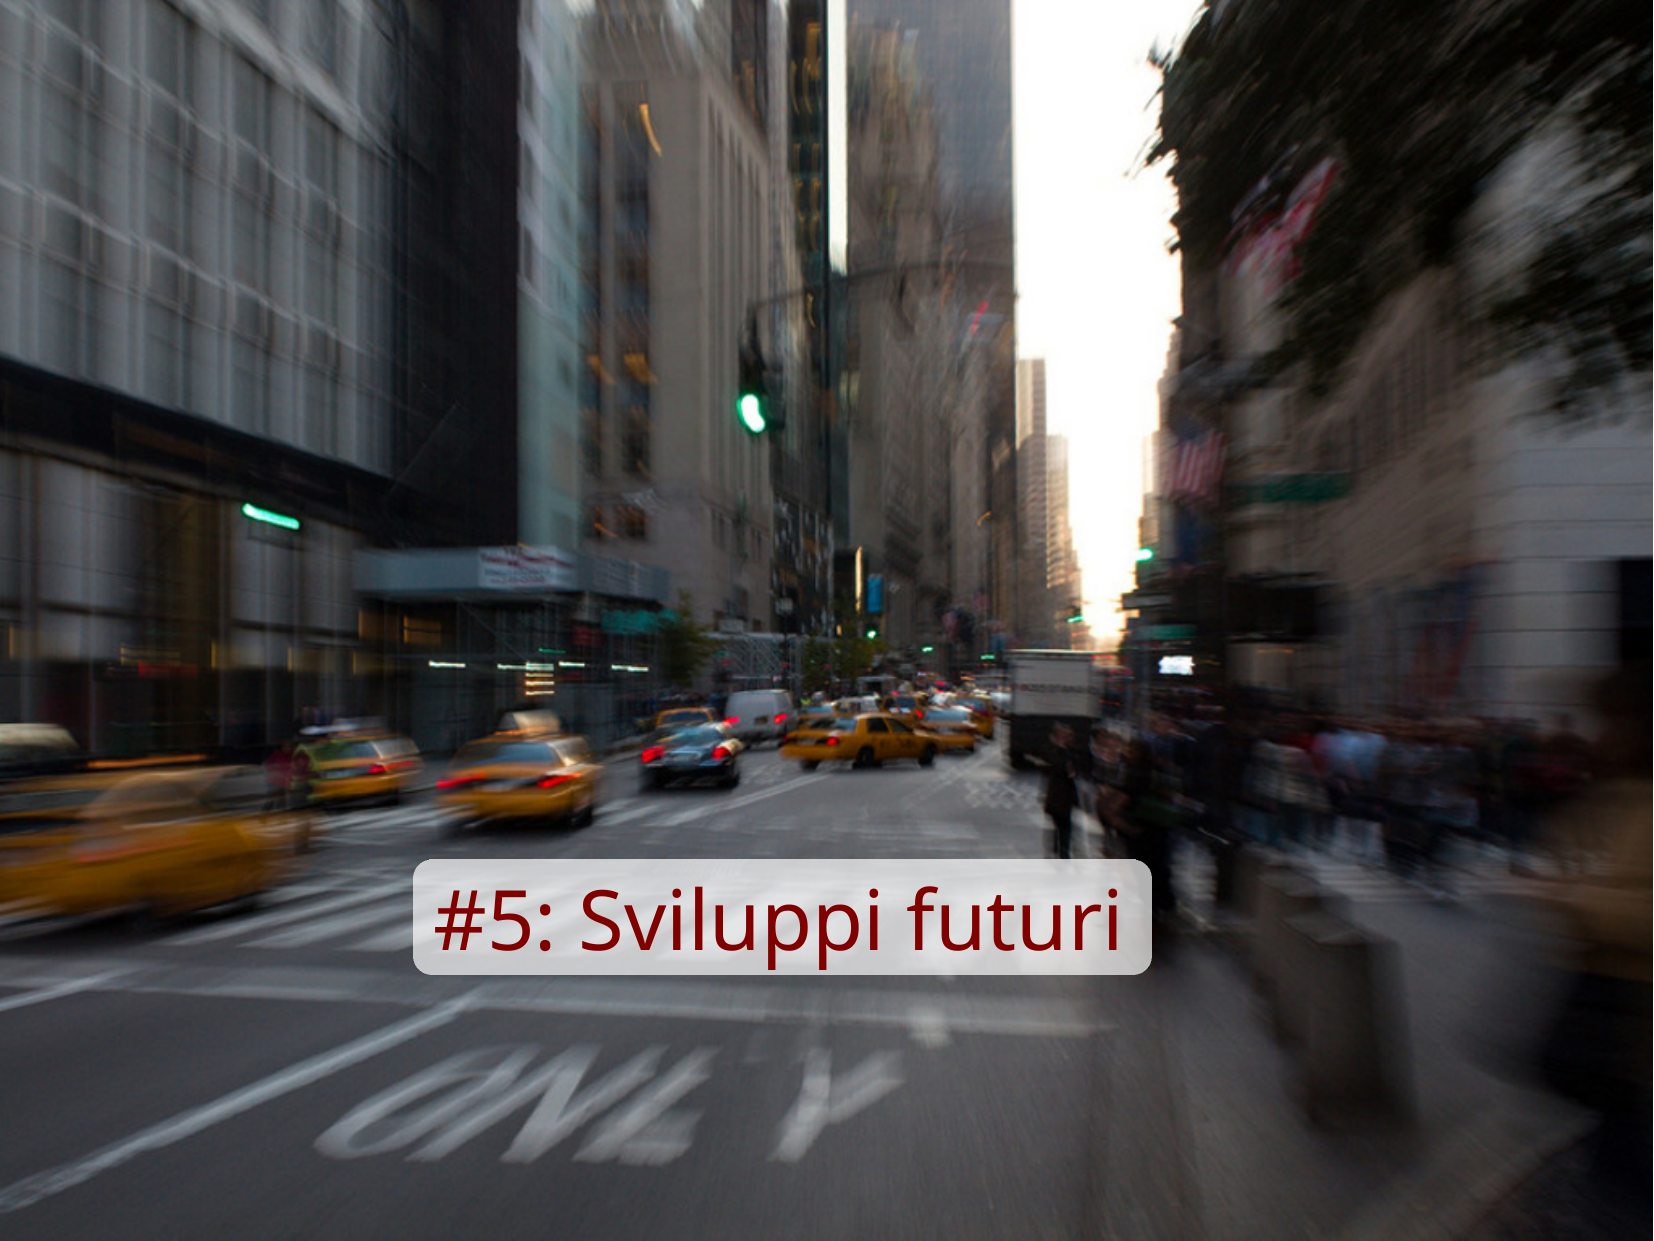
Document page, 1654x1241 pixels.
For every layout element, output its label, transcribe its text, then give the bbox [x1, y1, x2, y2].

picture [0, 0, 1653, 1241]
text_box #5: Sviluppi futuri [413, 859, 1152, 975]
